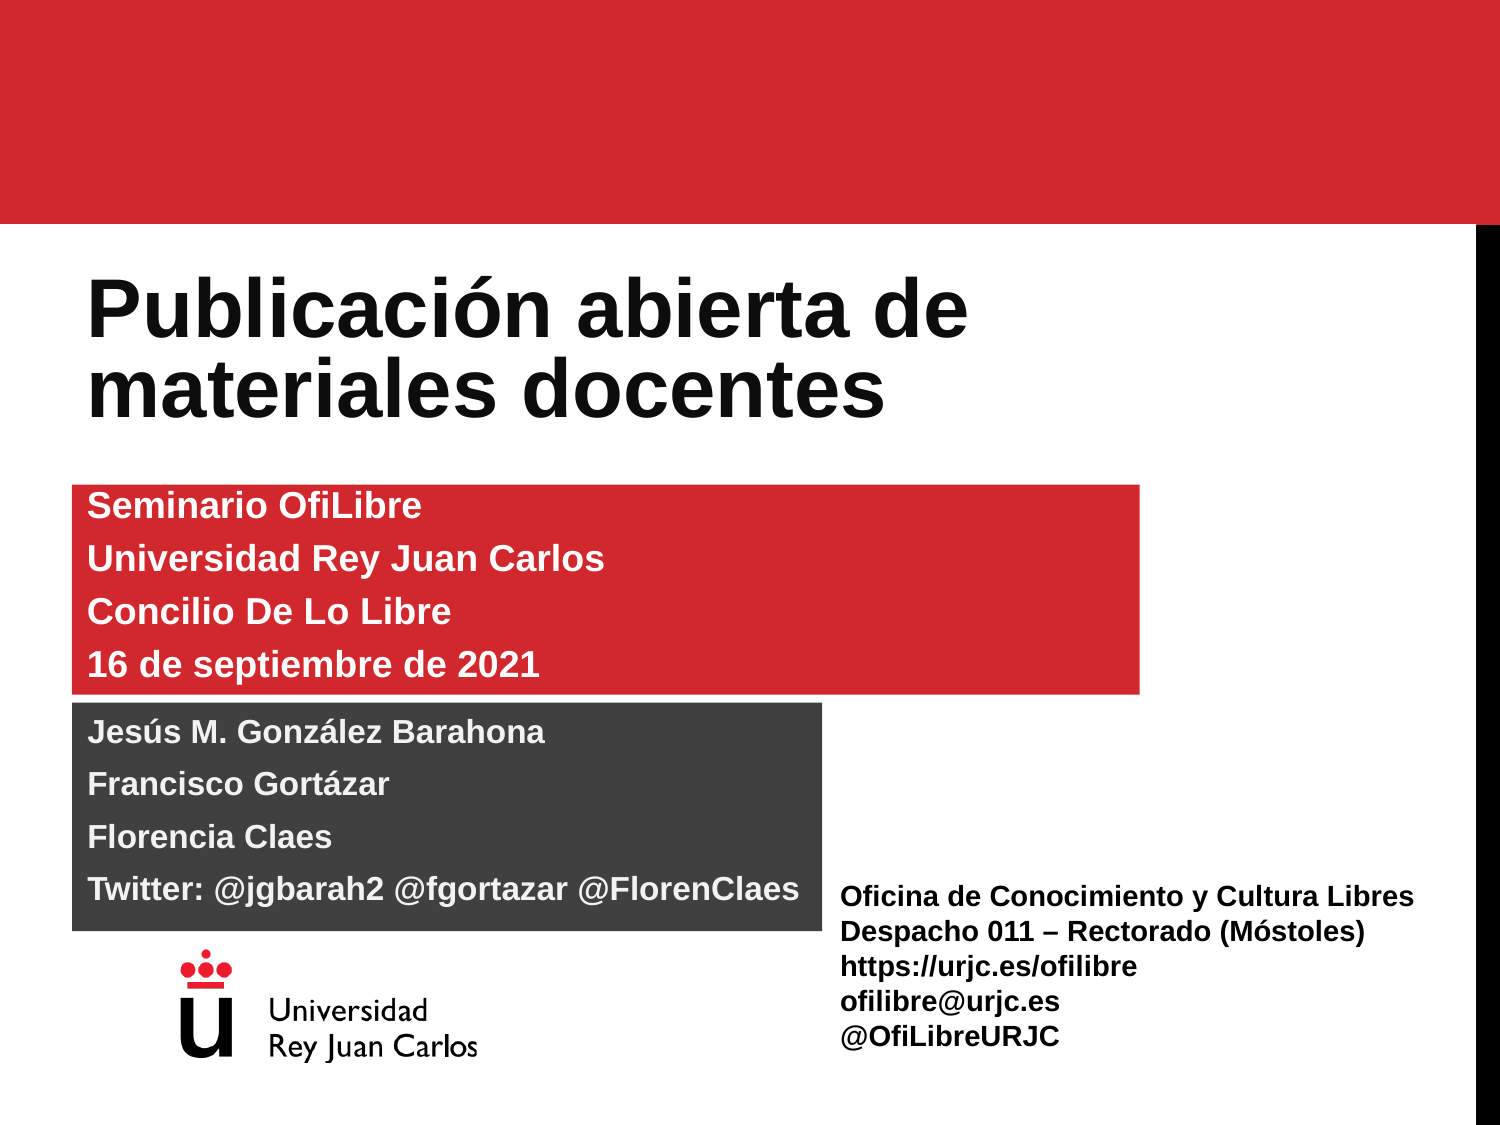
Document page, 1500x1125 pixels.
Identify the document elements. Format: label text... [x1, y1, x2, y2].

text_box Publicación abierta de materiales docentes [71, 179, 1304, 521]
picture [180, 949, 477, 1063]
text_box Seminario OfiLibre Universidad Rey Juan Carlos Concilio De Lo Libre 16 de septiembre de 2021 [71, 484, 1140, 695]
text_box [0, 0, 1500, 224]
text_box Oficina de Conocimiento y Cultura Libres Despacho 011 – Rectorado (Móstoles) https://urjc.es/ofilibre ofilibre@urjc.es @OfiLibreURJC [825, 870, 1446, 1065]
text_box Jesús M. González Barahona Francisco Gortázar Florencia Claes Twitter: @jgbarah2 @fgortazar @FlorenClaes [72, 702, 823, 932]
